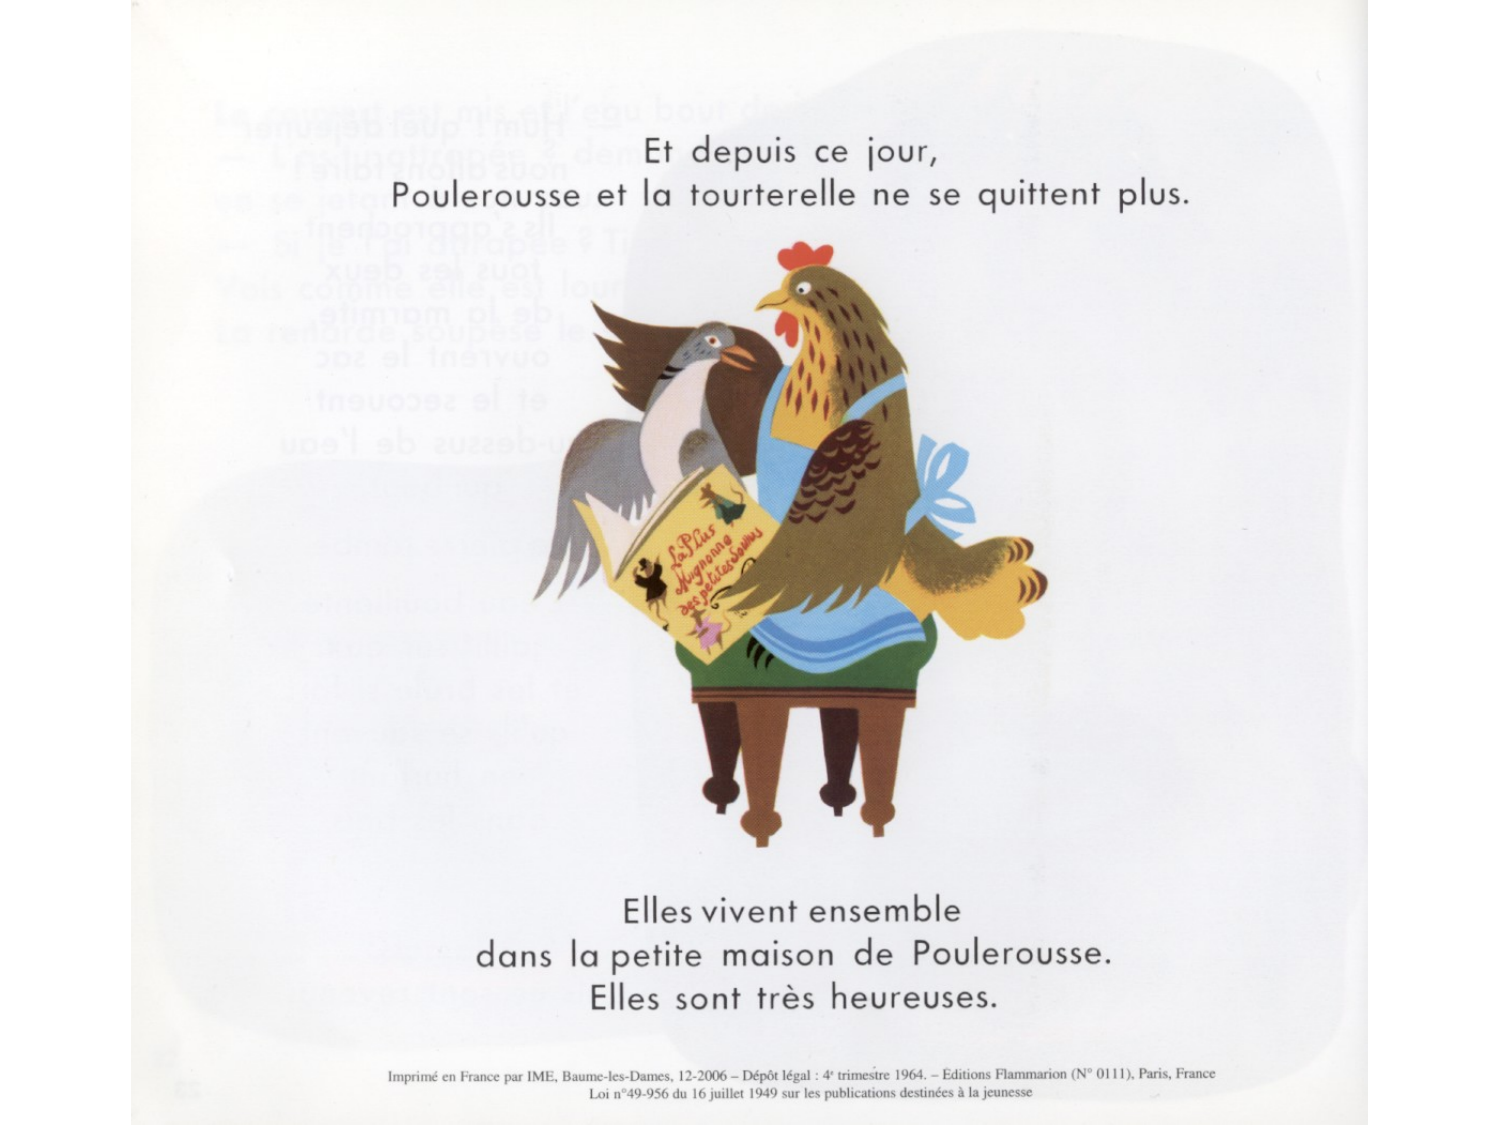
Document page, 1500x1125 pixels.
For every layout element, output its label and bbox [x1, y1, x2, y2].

picture [131, 0, 1368, 1125]
